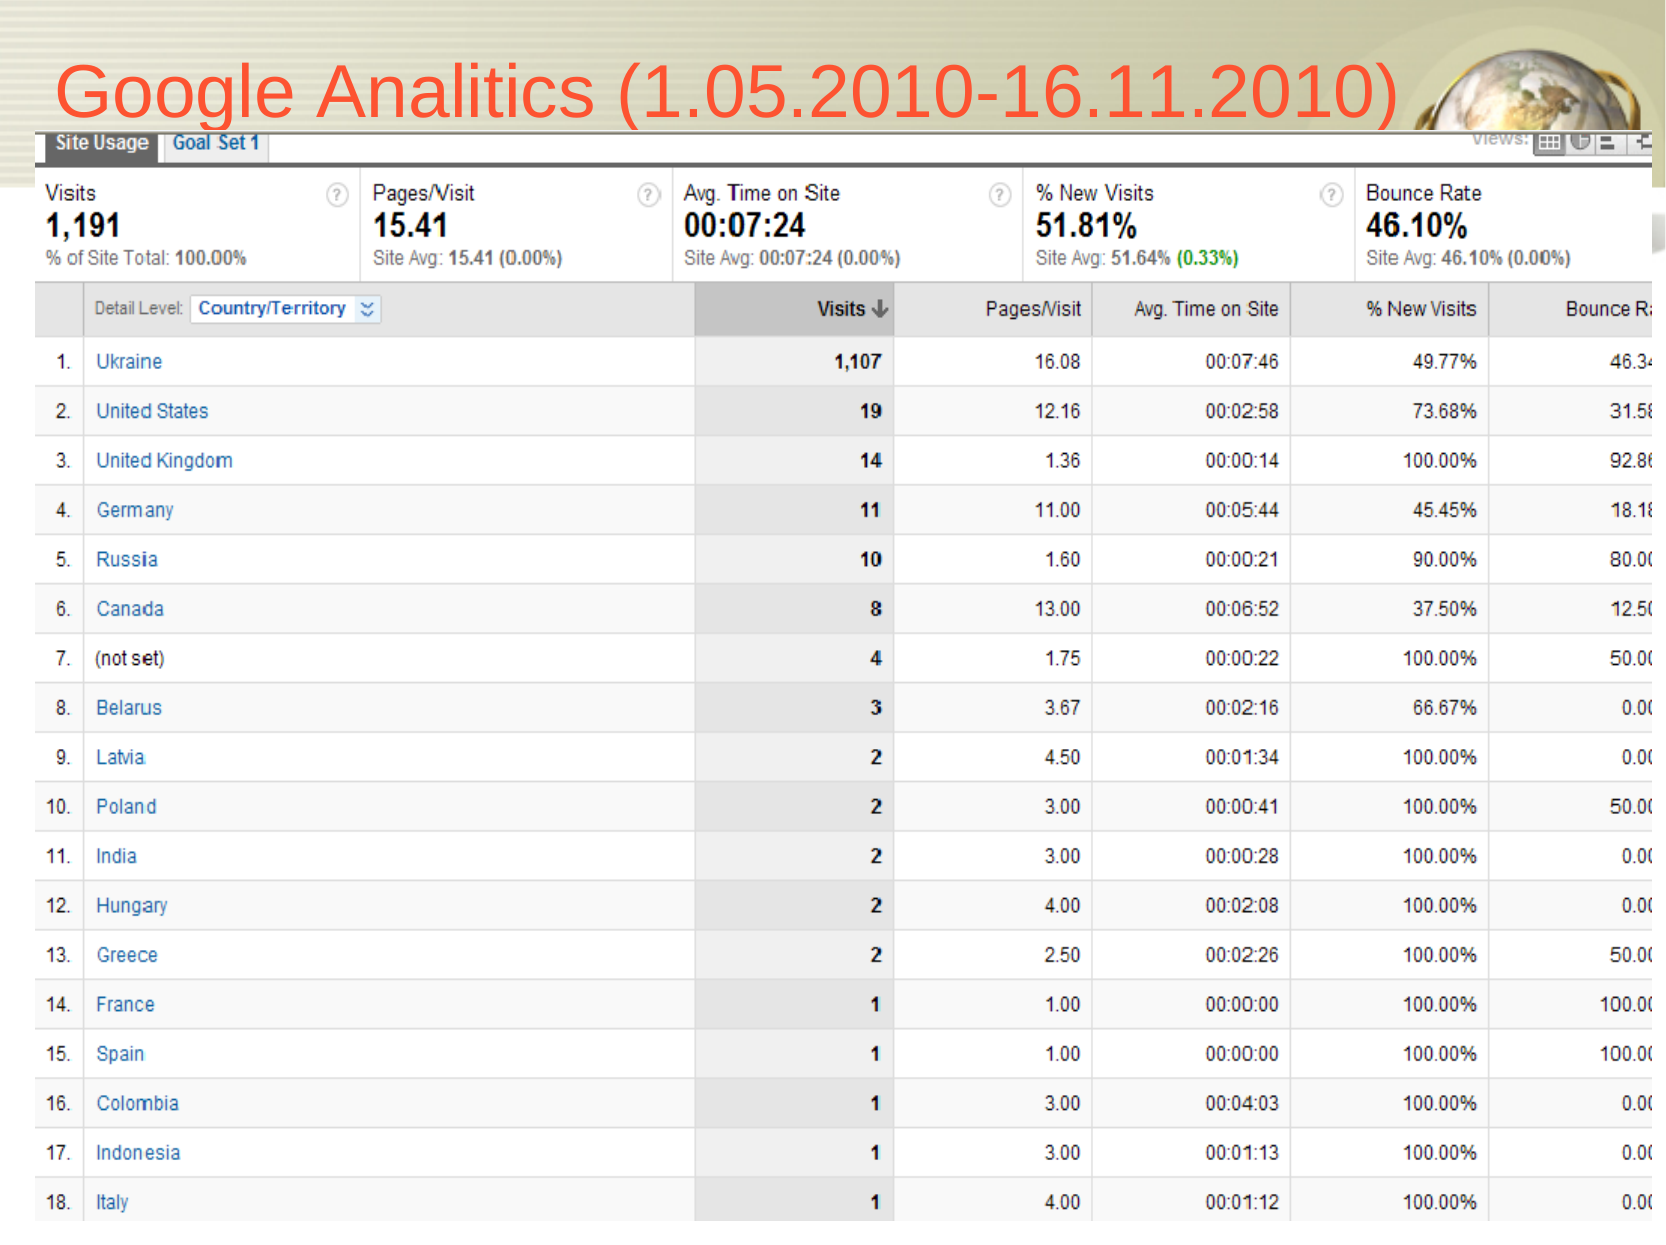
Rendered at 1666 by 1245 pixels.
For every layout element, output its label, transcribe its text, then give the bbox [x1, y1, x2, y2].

picture [0, 0, 1666, 1245]
title Google Analitics (1.05.2010-16.11.2010) [37, 12, 1583, 130]
text_box [35, 130, 1652, 1221]
